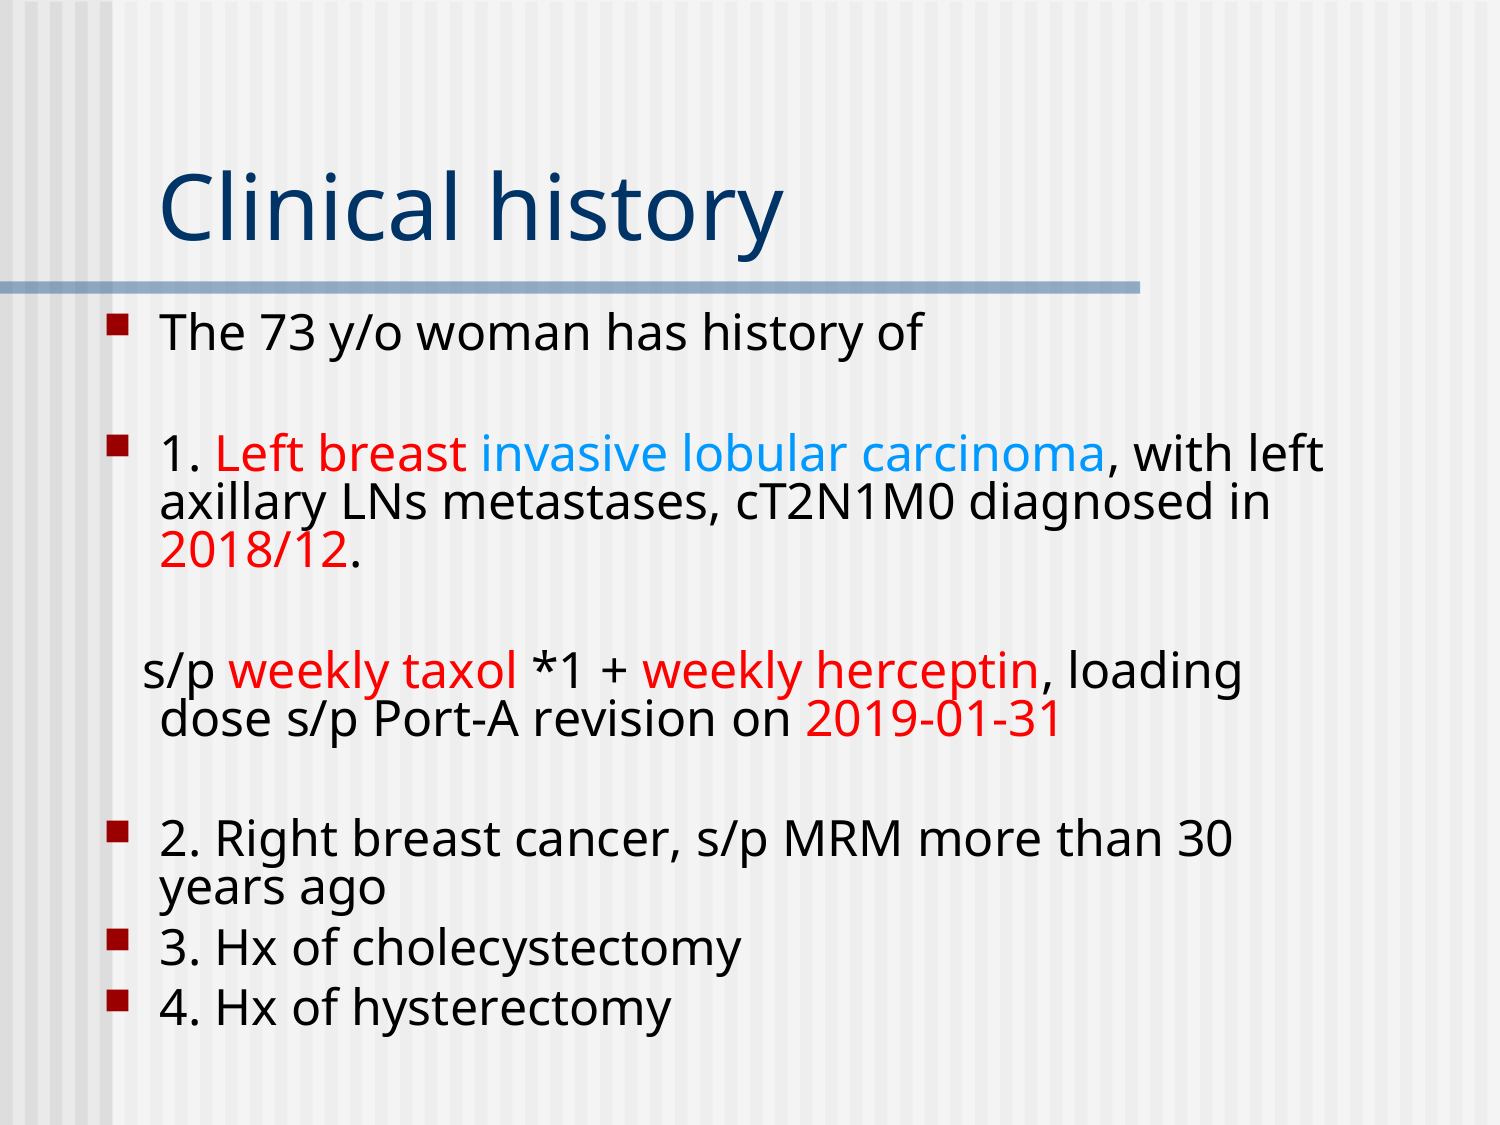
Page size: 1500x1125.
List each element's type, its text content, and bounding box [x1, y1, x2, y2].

title Clinical history [142, 31, 1482, 267]
list The 73 y/o woman has history of 1. Left breast invasive lobular carcinoma, with left axillary LNs metastases, cT2N1M0 diagnosed in 2018/12. s/p weekly taxol *1 + weekly herceptin, loading dose s/p Port-A revision on 2019-01-31 2. Right breast cancer, s/p MRM more than 30 years ago 3. Hx of cholecystectomy 4. Hx of hysterectomy [88, 304, 1364, 1080]
